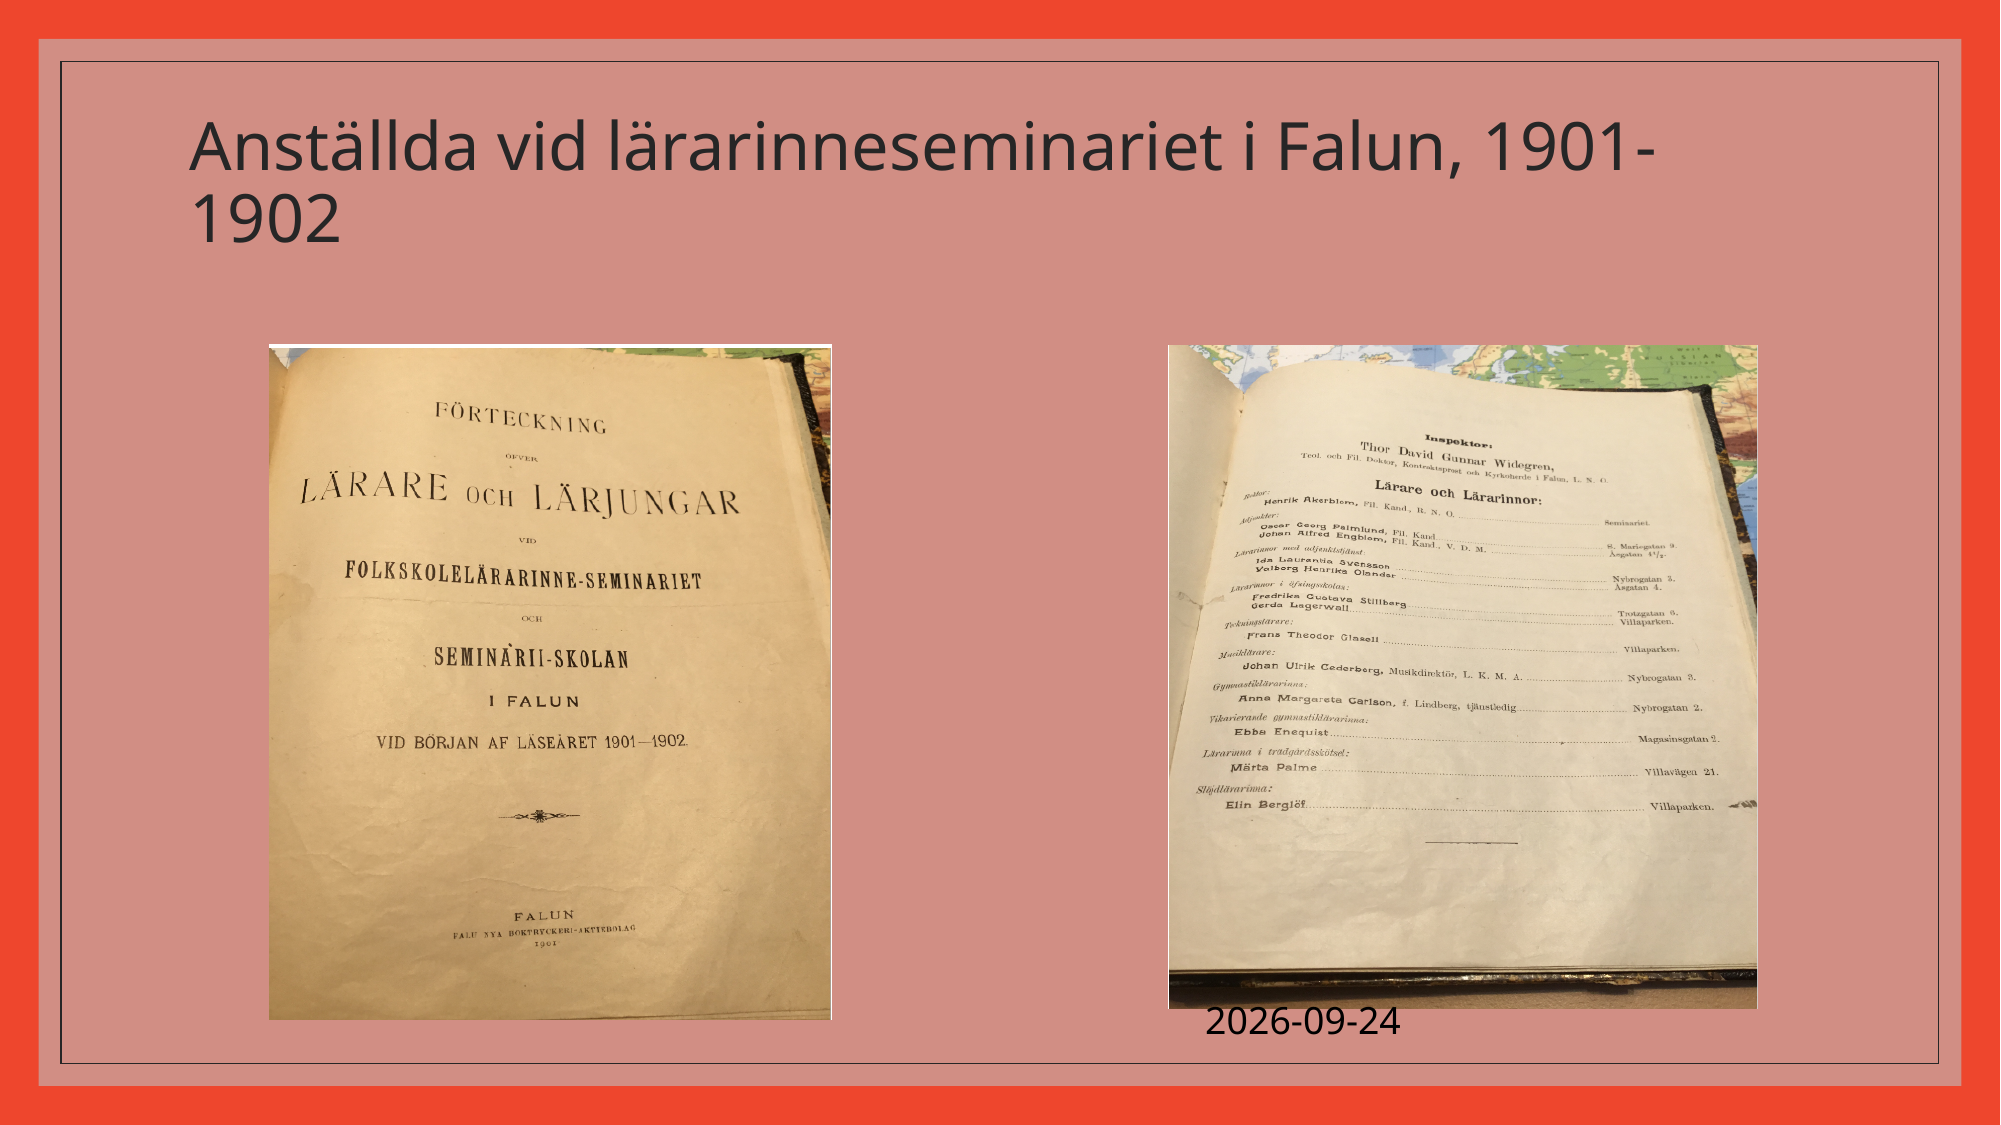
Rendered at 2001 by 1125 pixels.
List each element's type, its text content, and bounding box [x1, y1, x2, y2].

slide_number 2020-10-11 [1190, 990, 1665, 1050]
title Anställda vid lärarinneseminariet i Falun, 1901-1902 [174, 105, 1825, 304]
picture [1168, 345, 1758, 1009]
picture [269, 344, 832, 1020]
